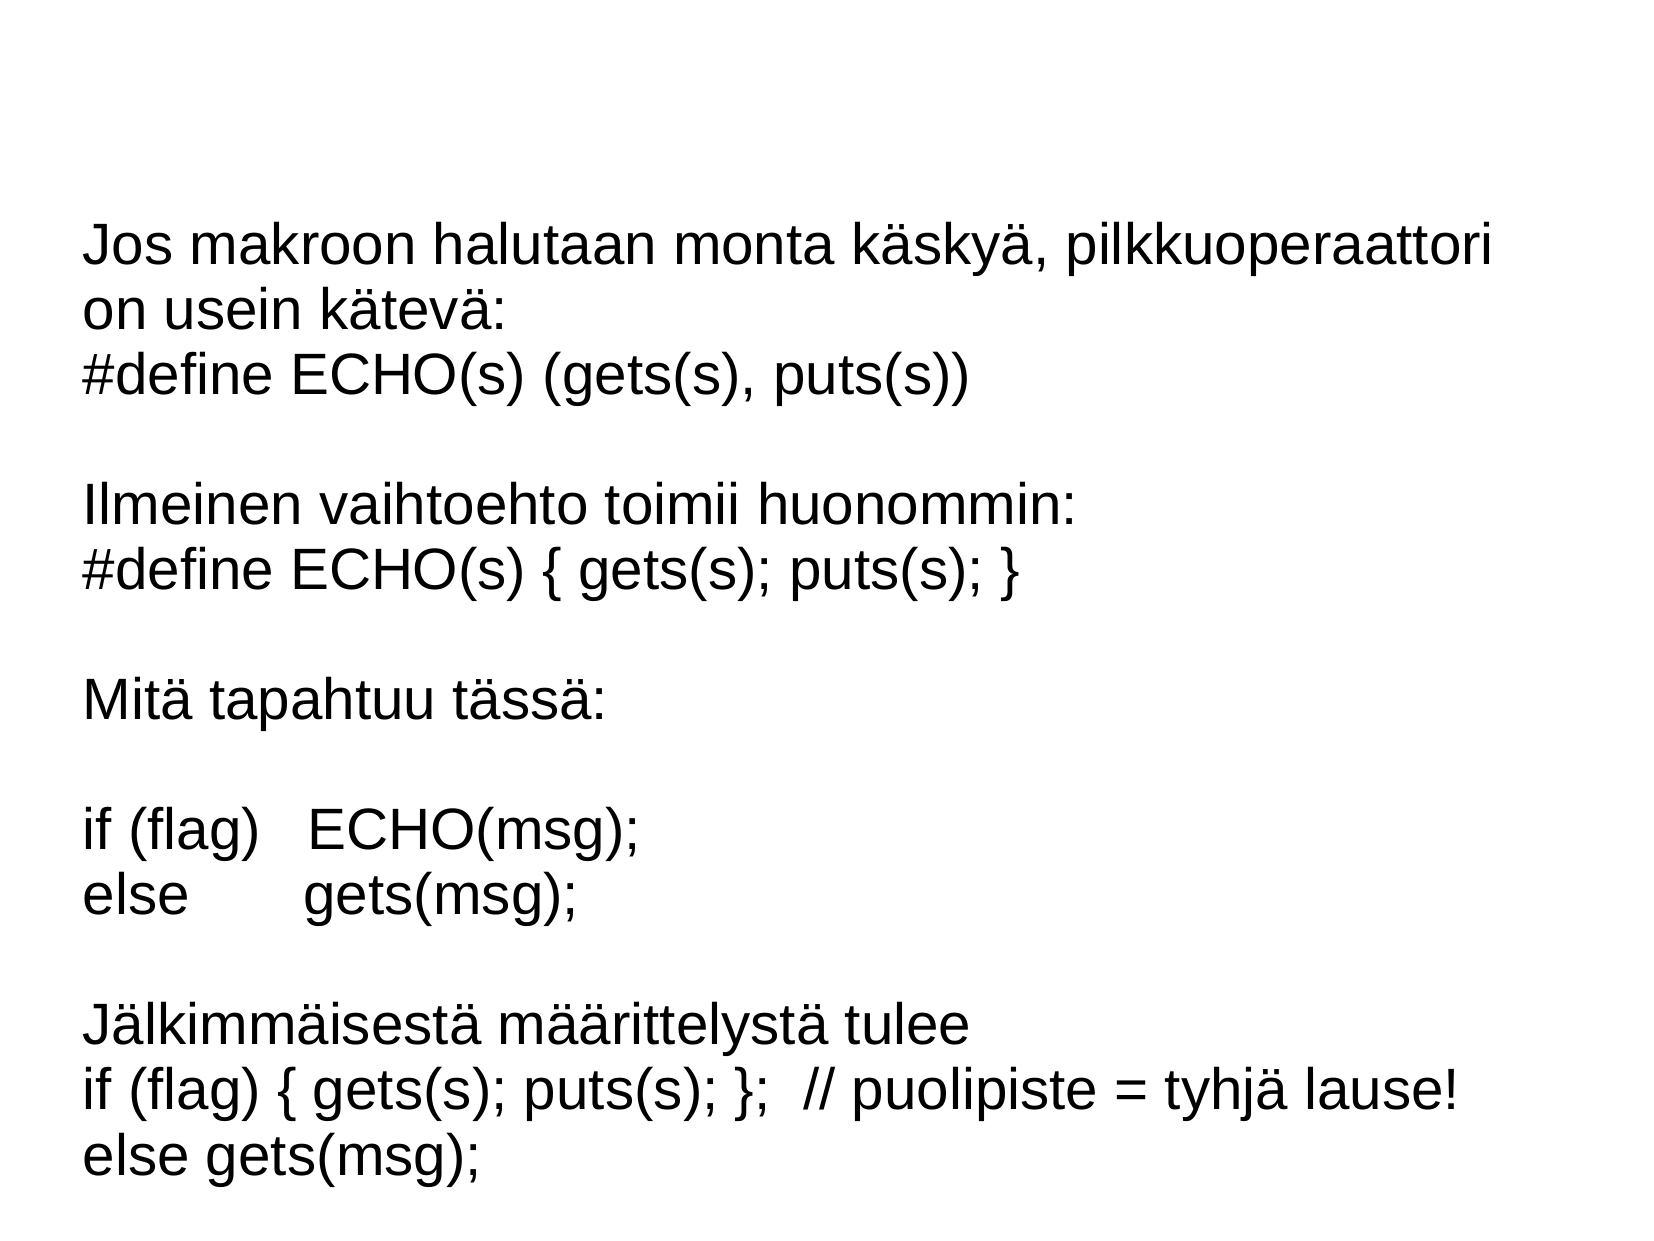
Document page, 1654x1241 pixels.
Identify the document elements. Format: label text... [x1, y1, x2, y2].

text_box Jos makroon halutaan monta käskyä, pilkkuoperaattori on usein kätevä: #define ECHO(s) (gets(s), puts(s)) Ilmeinen vaihtoehto toimii huonommin: #define ECHO(s) { gets(s); puts(s); } Mitä tapahtuu tässä: if (flag) ECHO(msg); else gets(msg); Jälkimmäisestä määrittelystä tulee if (flag) { gets(s); puts(s); }; // puolipiste = tyhjä lause! else gets(msg); [82, 213, 1571, 1186]
